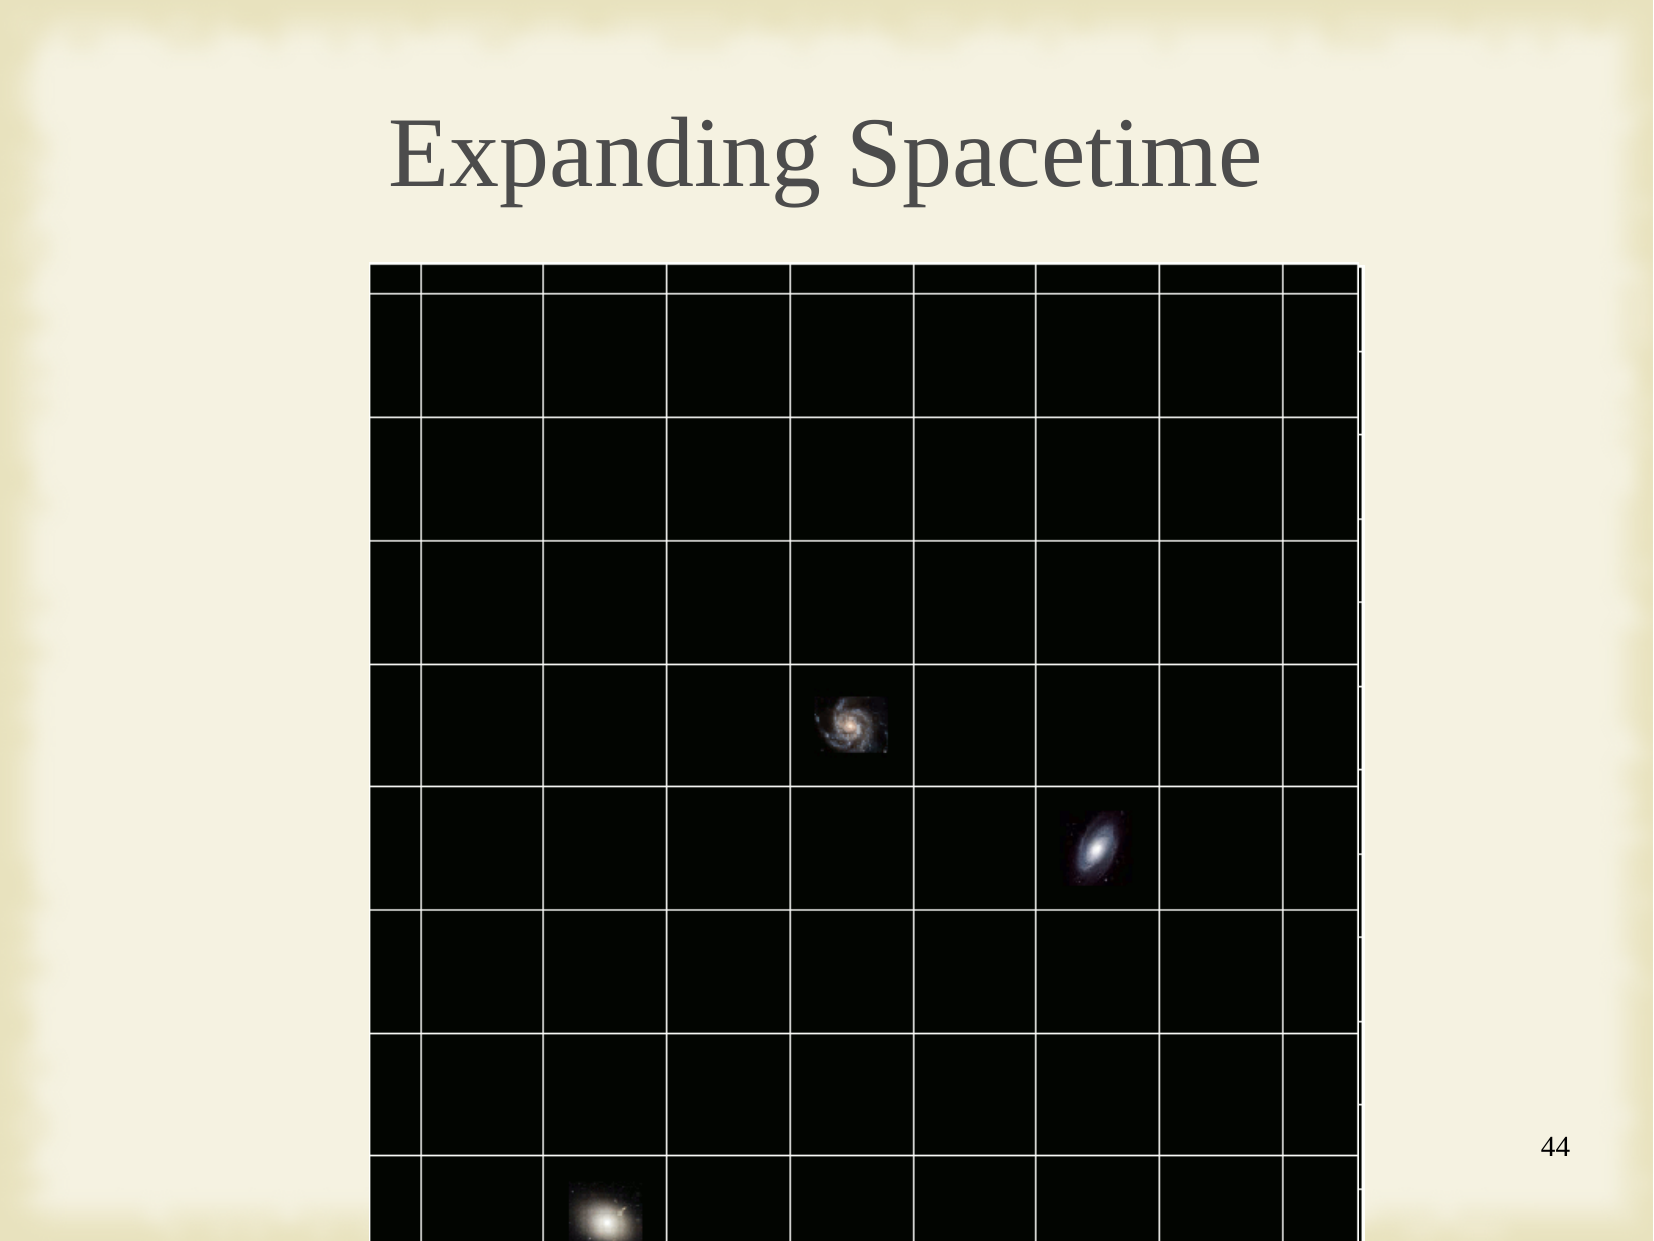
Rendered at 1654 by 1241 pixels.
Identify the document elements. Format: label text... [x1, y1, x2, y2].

title Expanding Spacetime [82, 49, 1571, 257]
picture [0, 0, 1653, 1241]
